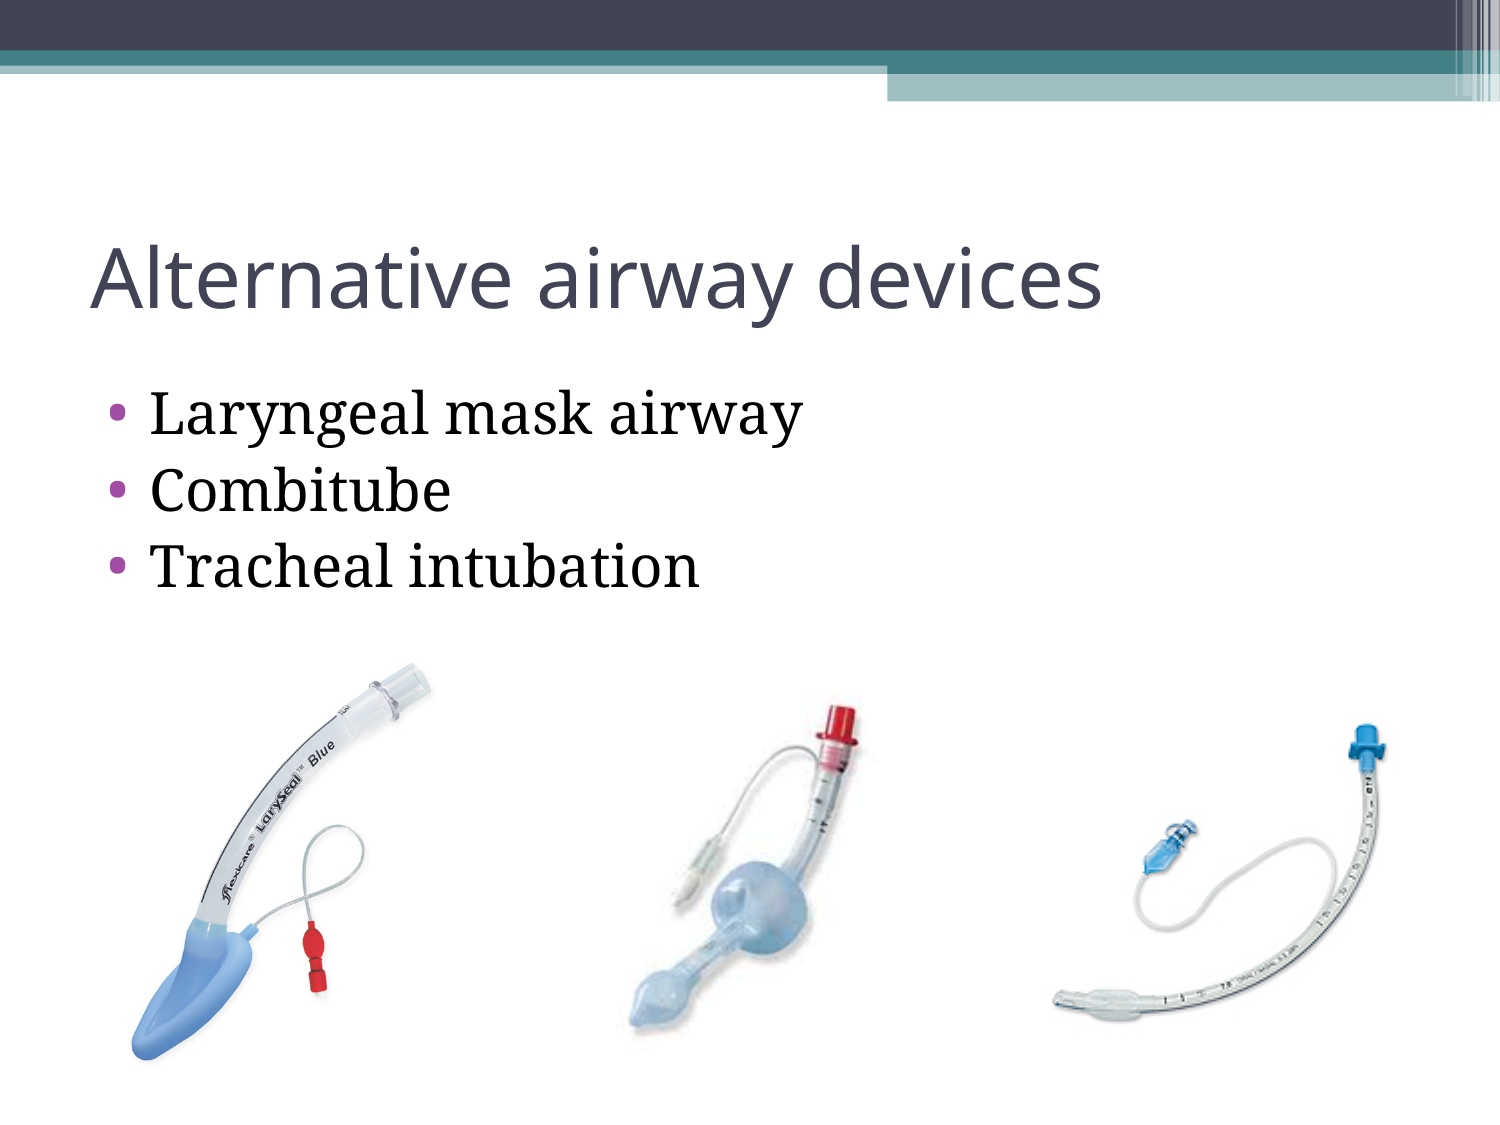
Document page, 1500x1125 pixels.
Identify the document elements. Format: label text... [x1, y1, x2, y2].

text_box Laryngeal mask airway Combitube Tracheal intubation [75, 369, 1426, 646]
picture [117, 656, 450, 1083]
text_box Alternative airway devices [75, 187, 1426, 363]
picture [574, 691, 934, 1051]
picture [1031, 714, 1435, 1040]
